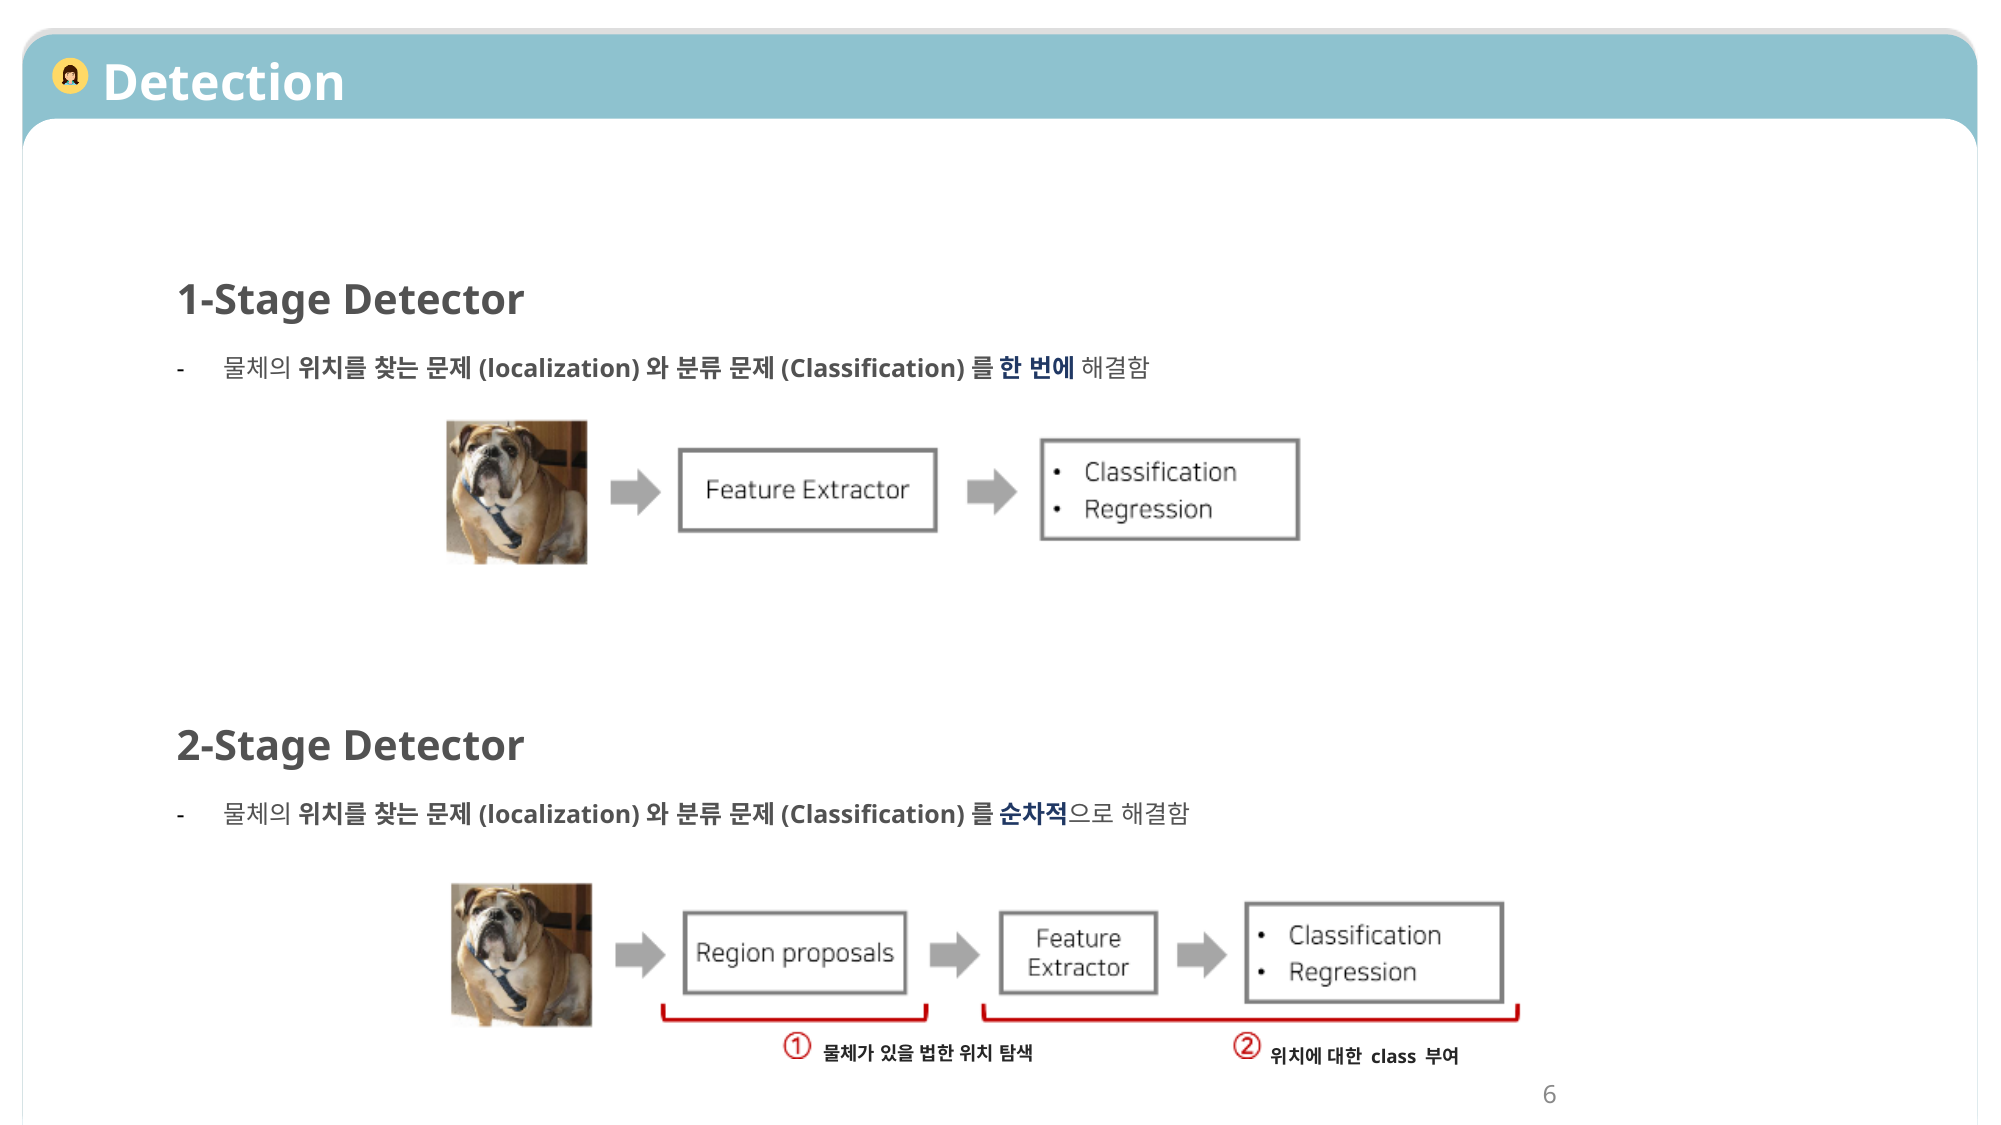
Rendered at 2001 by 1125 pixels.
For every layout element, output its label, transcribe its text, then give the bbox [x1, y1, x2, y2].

text_box 1-Stage Detector 물체의 위치를 찾는 문제(localization)와 분류 문제(Classification)를 한 번에 해결함 [162, 216, 1838, 391]
picture [439, 412, 1307, 571]
picture [439, 874, 1528, 1059]
picture [60, 65, 80, 85]
text_box Detection [87, 42, 1090, 119]
text_box 2-Stage Detector 물체의 위치를 찾는 문제(localization)와 분류 문제(Classification)를 순차적으로 해결함 [162, 661, 1838, 837]
text_box 물체가 있을 법한 위치 탐색 [808, 1012, 1109, 1072]
text_box [22, 34, 1978, 1125]
text_box 위치에 대한 class 부여 [1256, 1015, 1556, 1075]
